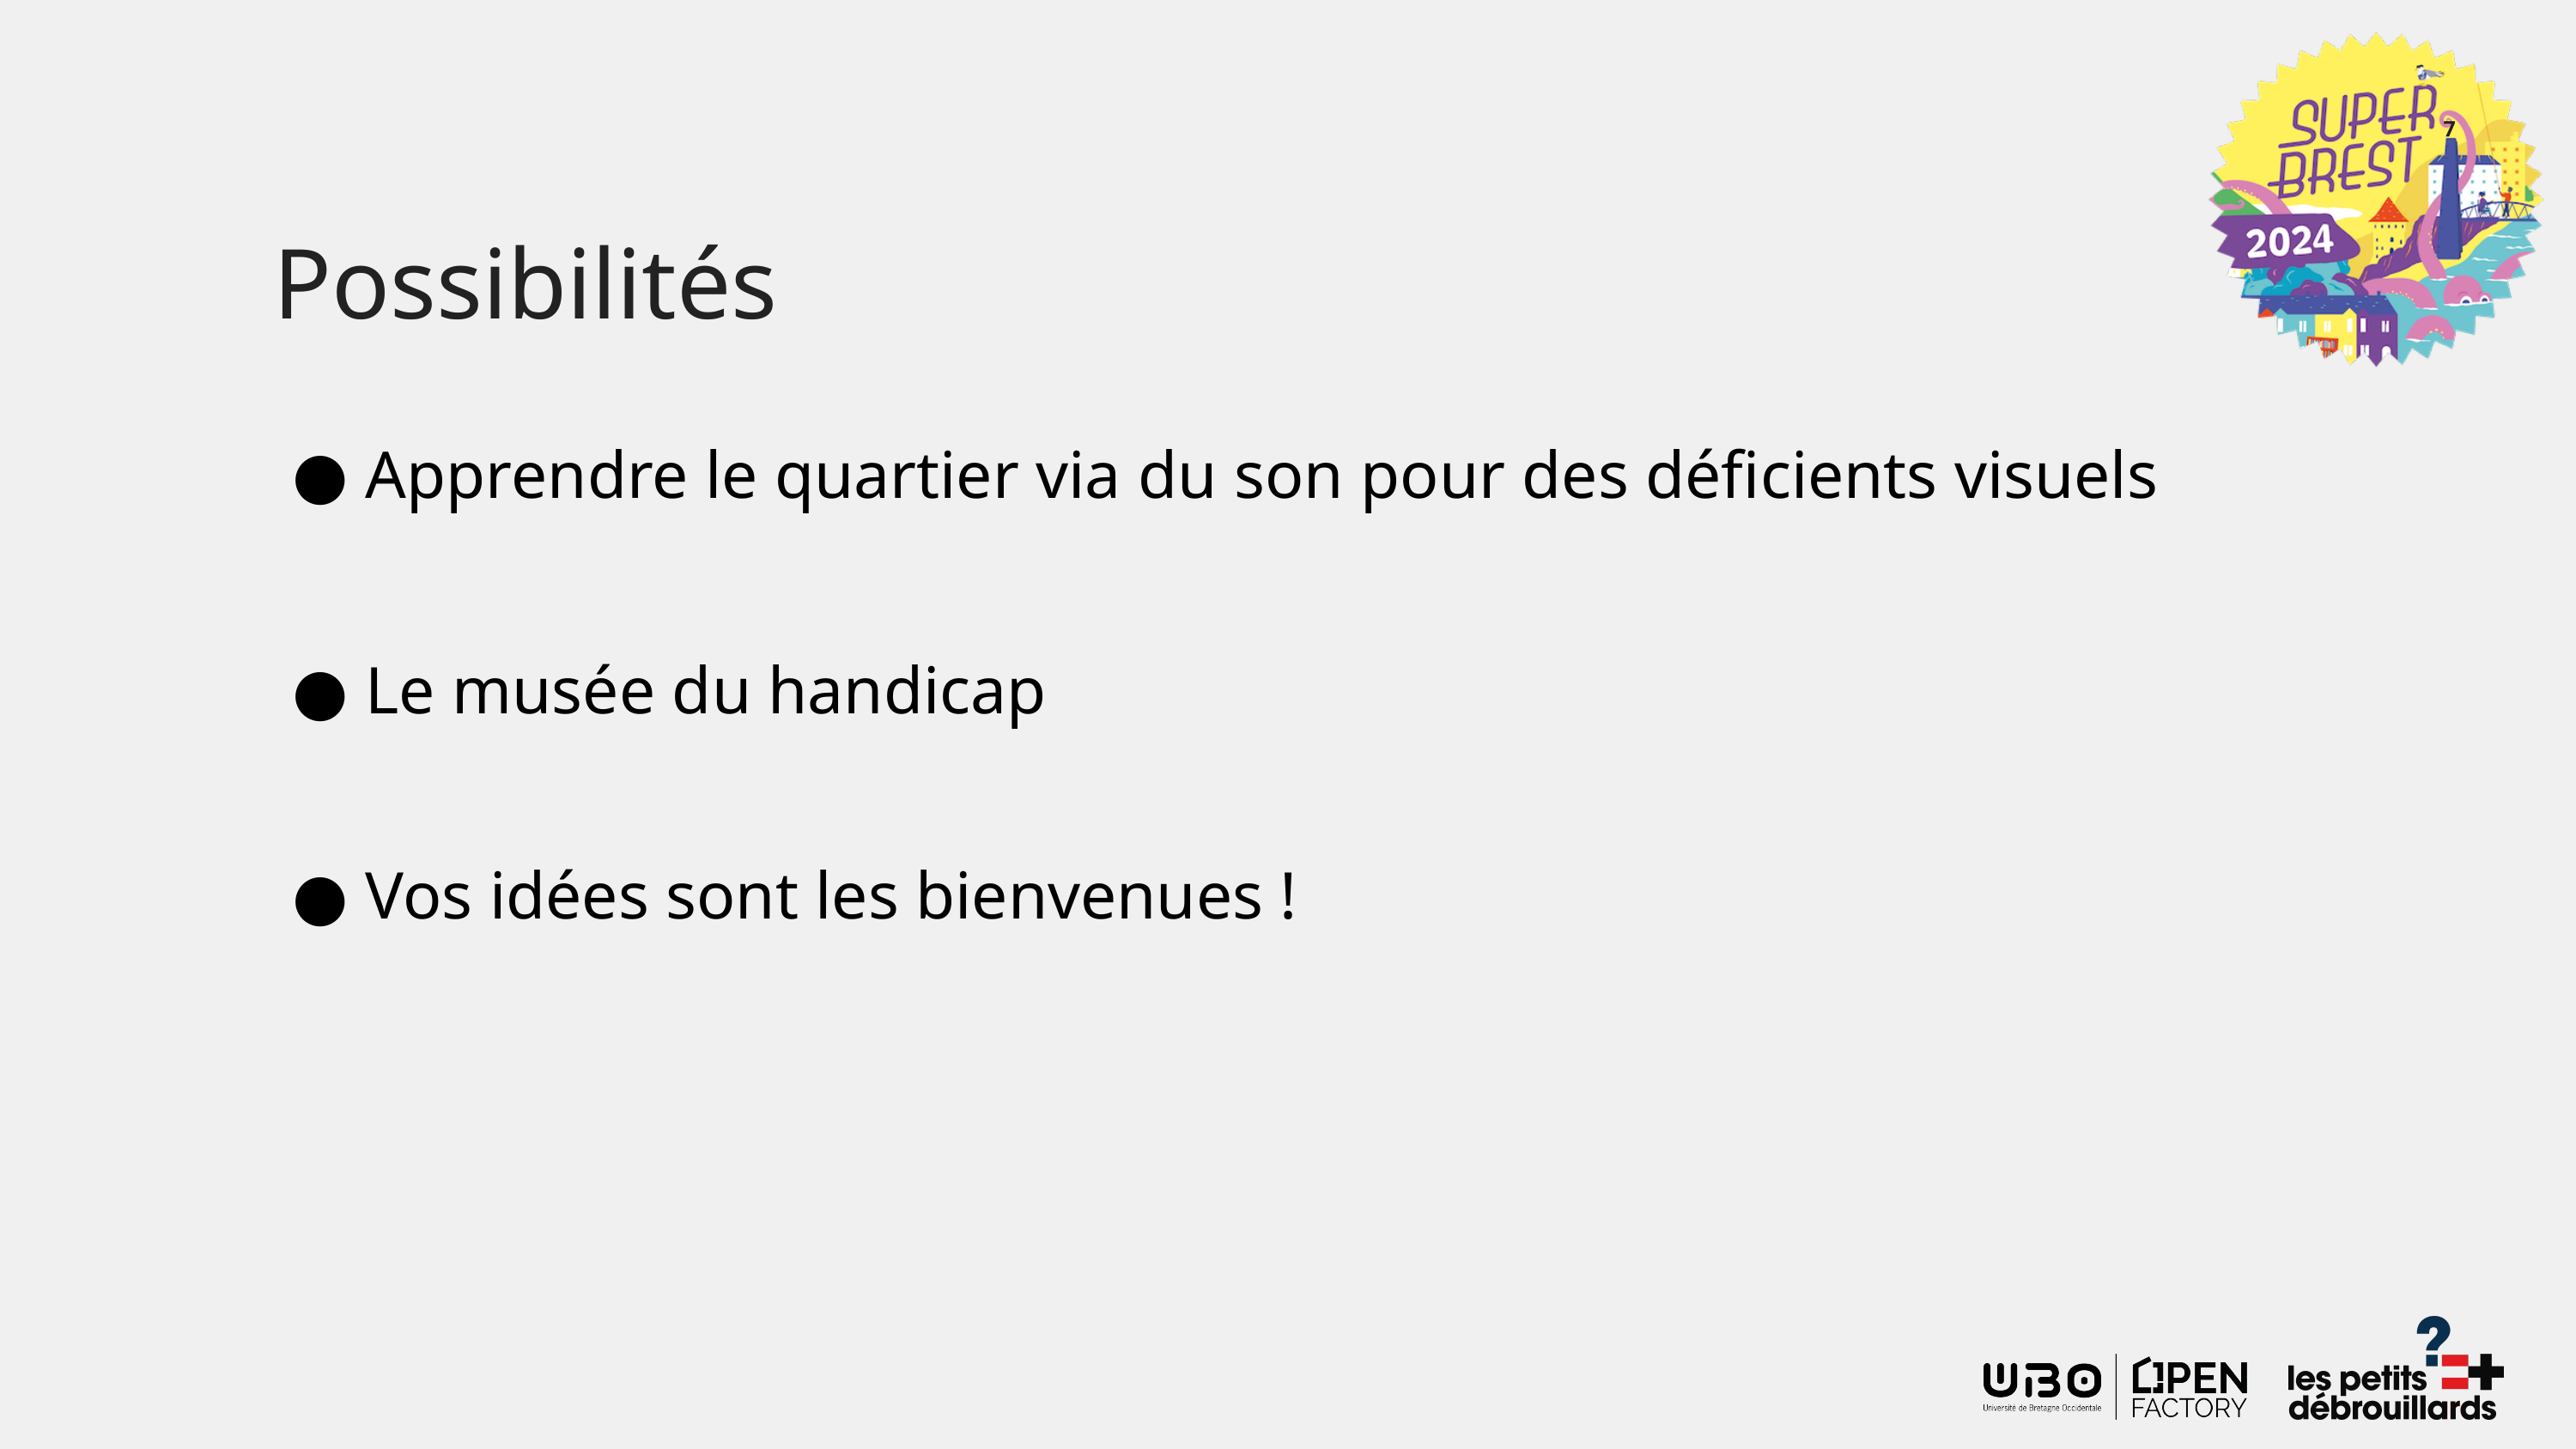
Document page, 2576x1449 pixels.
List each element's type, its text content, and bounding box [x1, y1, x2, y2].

picture [2176, 0, 2576, 400]
picture [2288, 1316, 2504, 1420]
picture [1984, 1354, 2247, 1420]
list Apprendre le quartier via du son pour des déficients visuels Le musée du handicap Vos idées sont les bienvenues ! [275, 433, 2188, 1122]
title Possibilités [273, 217, 1741, 434]
slide_number <numéro> [2307, 93, 2456, 145]
